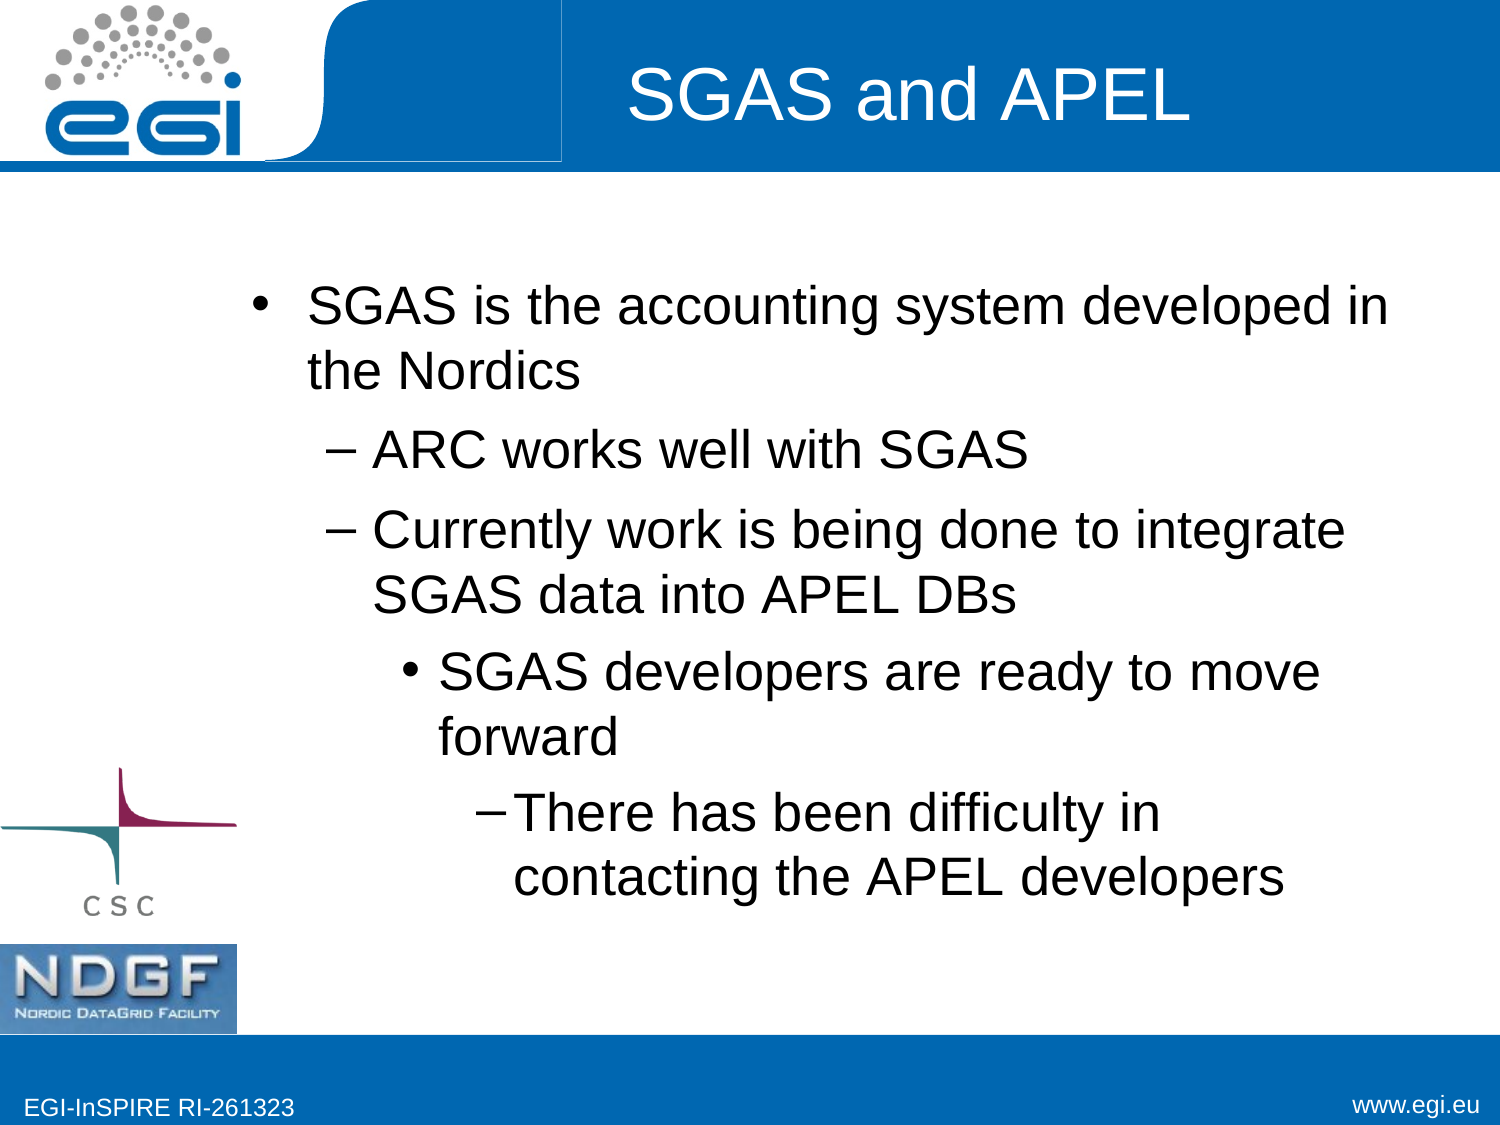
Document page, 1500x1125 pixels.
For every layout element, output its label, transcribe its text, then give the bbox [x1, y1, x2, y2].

list SGAS is the accounting system developed in the Nordics ARC works well with SGAS Currently work is being done to integrate SGAS data into APEL DBs SGAS developers are ready to move forward There has been difficulty in contacting the APEL developers [236, 262, 1426, 1006]
picture [0, 944, 237, 1034]
picture [0, 767, 236, 916]
picture [0, 0, 265, 161]
title SGAS and APEL [348, 0, 1471, 208]
